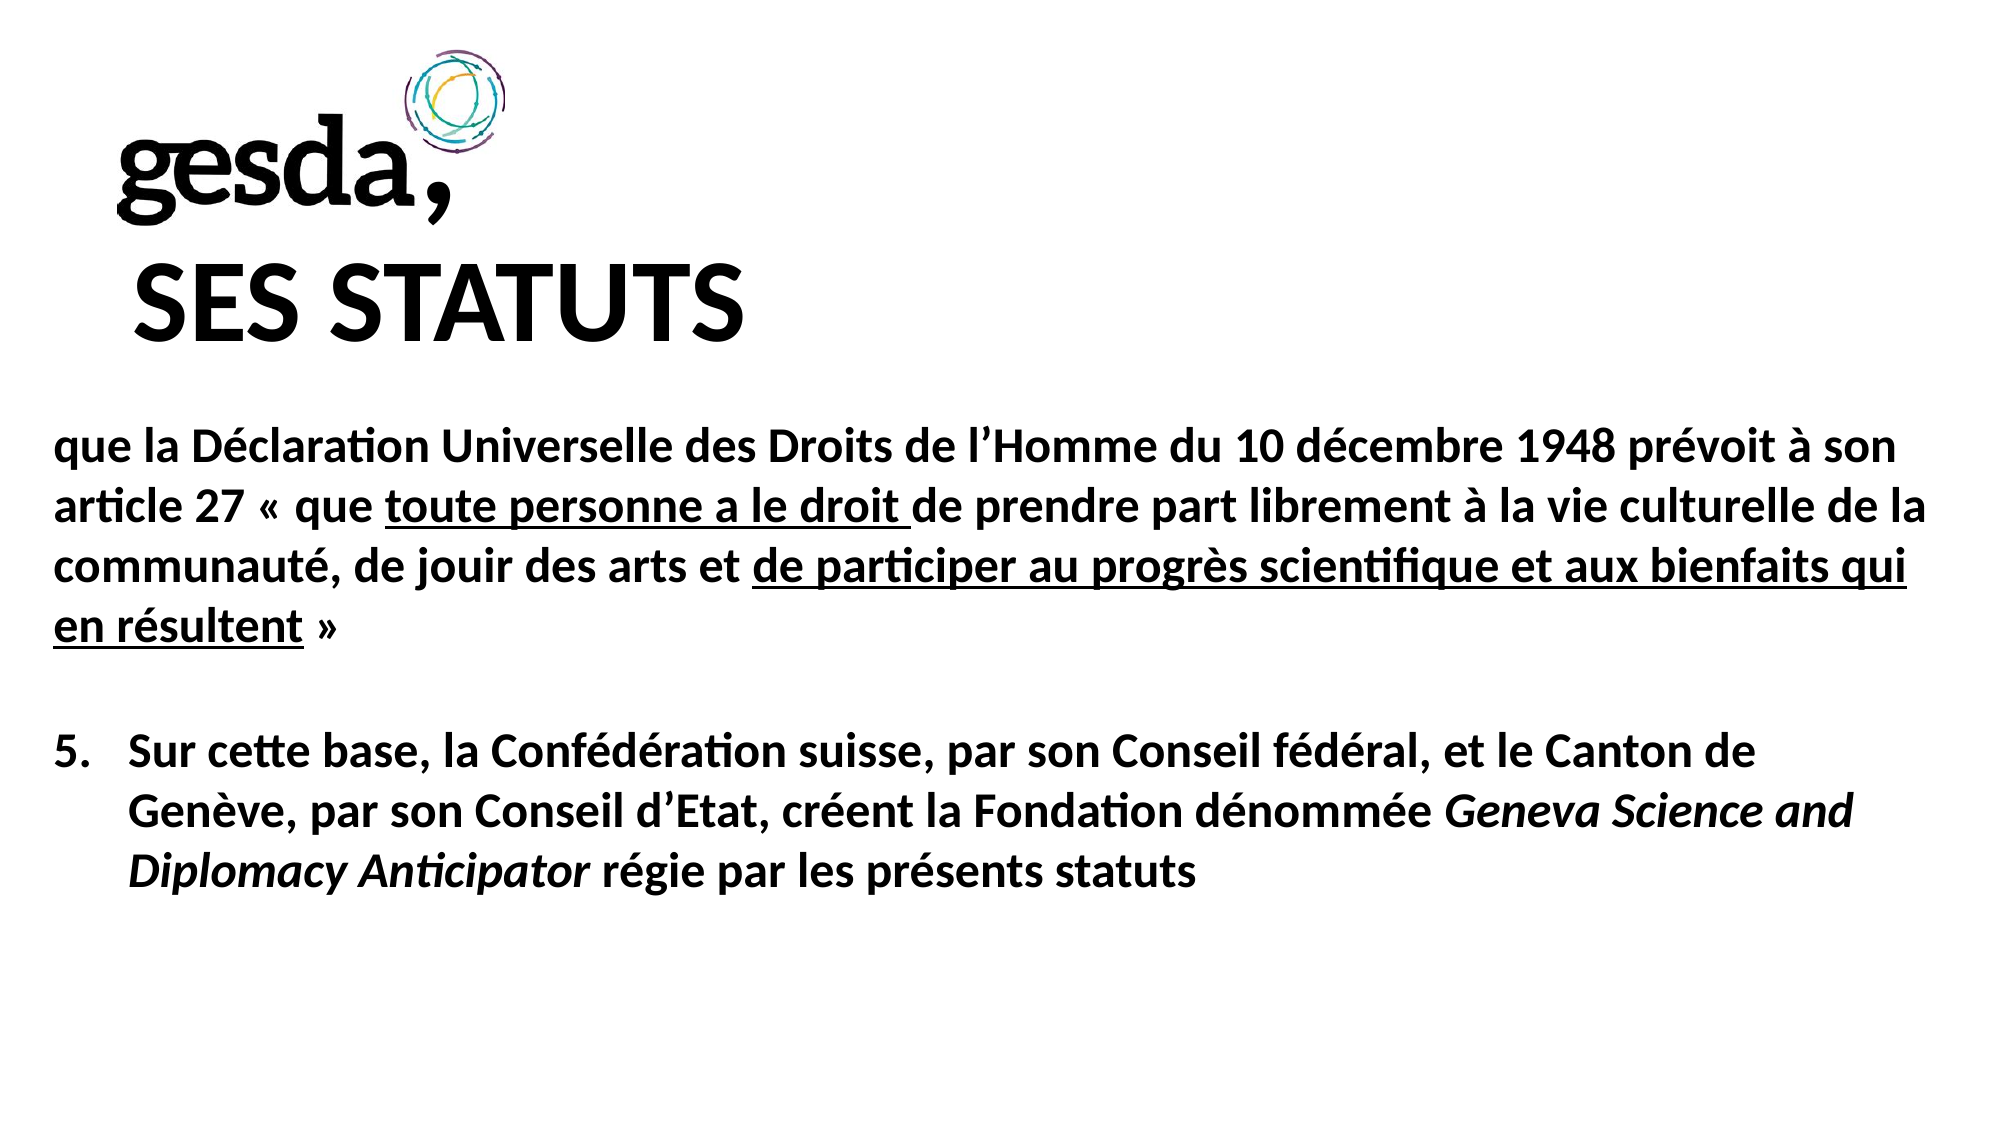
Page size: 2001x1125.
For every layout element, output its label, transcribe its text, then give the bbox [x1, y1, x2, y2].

text_box , SES STATUTS [117, 60, 1883, 375]
picture [117, 36, 505, 60]
text_box 5. Sur cette base, la Confédération suisse, par son Conseil fédéral, et le Canton de Genève, par son Conseil d’Etat, créent la Fondation dénommée Geneva Science and Diplomacy Anticipator régie par les présents statuts [38, 710, 1934, 906]
text_box que la Déclaration Universelle des Droits de l’Homme du 10 décembre 1948 prévoit à son article 27 « que toute personne a le droit de prendre part librement à la vie culturelle de la communauté, de jouir des arts et de participer au progrès scientifique et aux bienfaits qui en résultent » [38, 405, 1962, 661]
